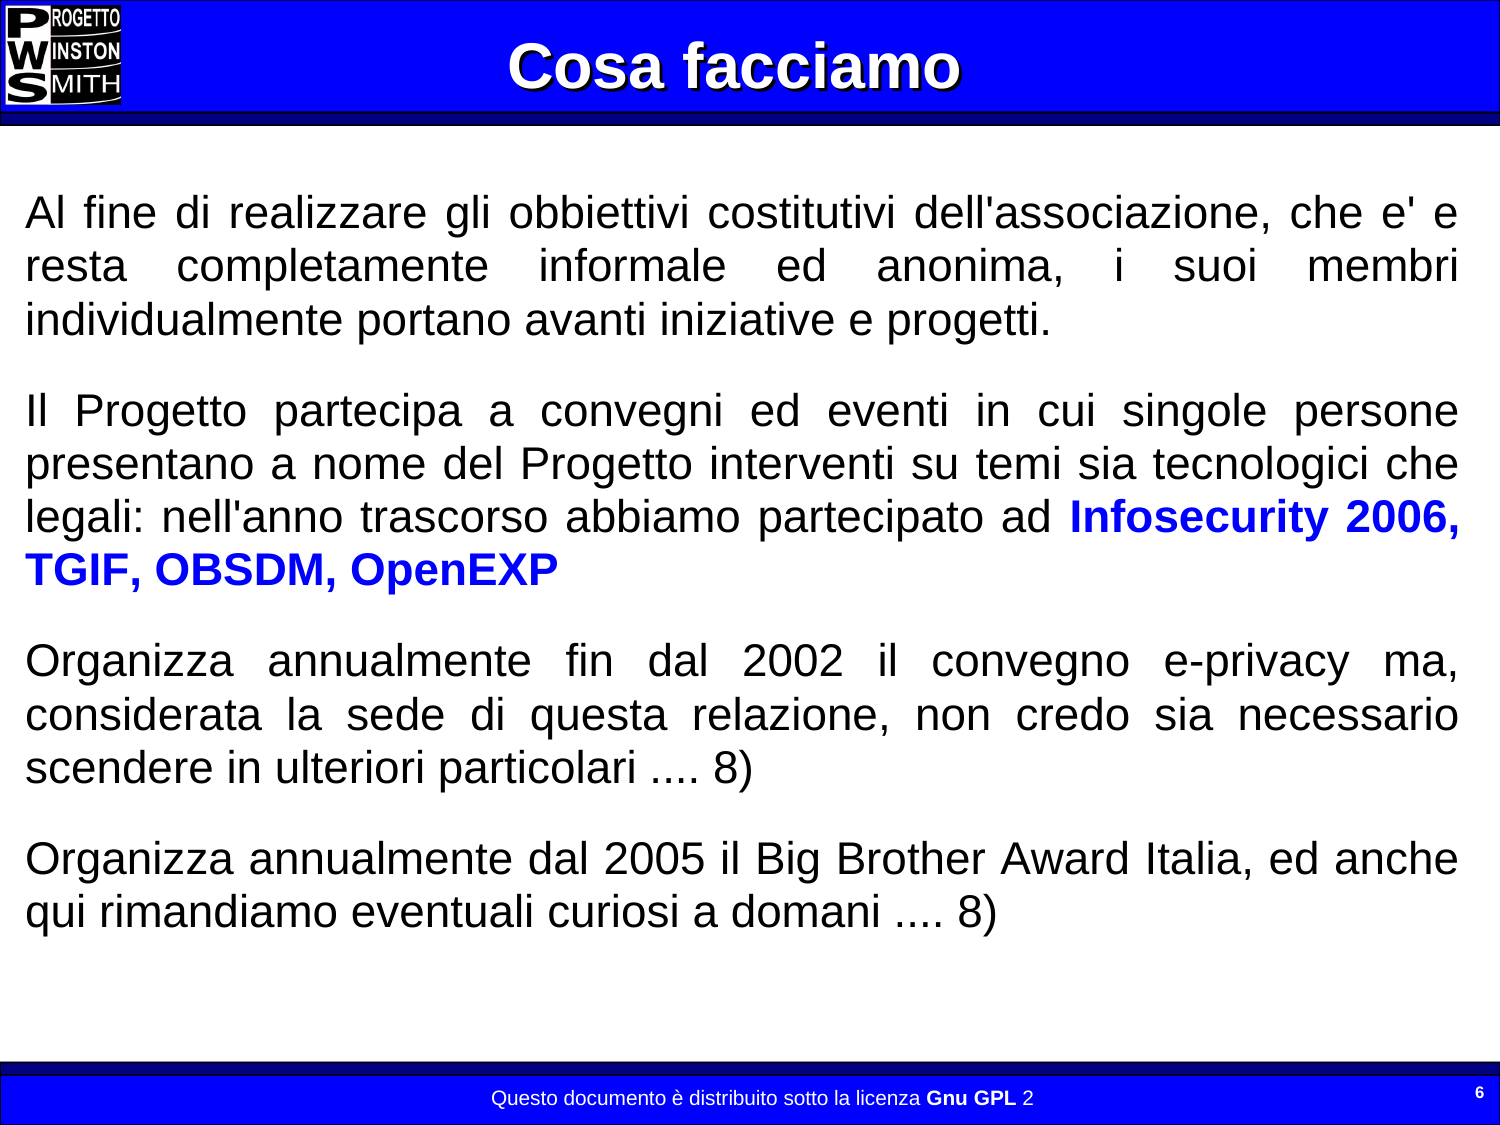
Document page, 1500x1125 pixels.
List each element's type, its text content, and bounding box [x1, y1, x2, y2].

picture [5, 5, 121, 105]
text_box Cosa facciamo [177, 18, 1293, 110]
text_box Al fine di realizzare gli obbiettivi costitutivi dell'associazione, che e' e resta completamente informale ed anonima, i suoi membri individualmente portano avanti iniziative e progetti. Il Progetto partecipa a convegni ed eventi in cui singole persone presentano a nome del Progetto interventi su temi sia tecnologici che legali: nell'anno trascorso abbiamo partecipato ad Infosecurity 2006, TGIF, OBSDM, OpenEXP Organizza annualmente fin dal 2002 il convegno e-privacy ma, considerata la sede di questa relazione, non credo sia necessario scendere in ulteriori particolari .... 8) Organizza annualmente dal 2005 il Big Brother Award Italia, ed anche qui rimandiamo eventuali curiosi a domani .... 8) [9, 177, 1477, 1037]
